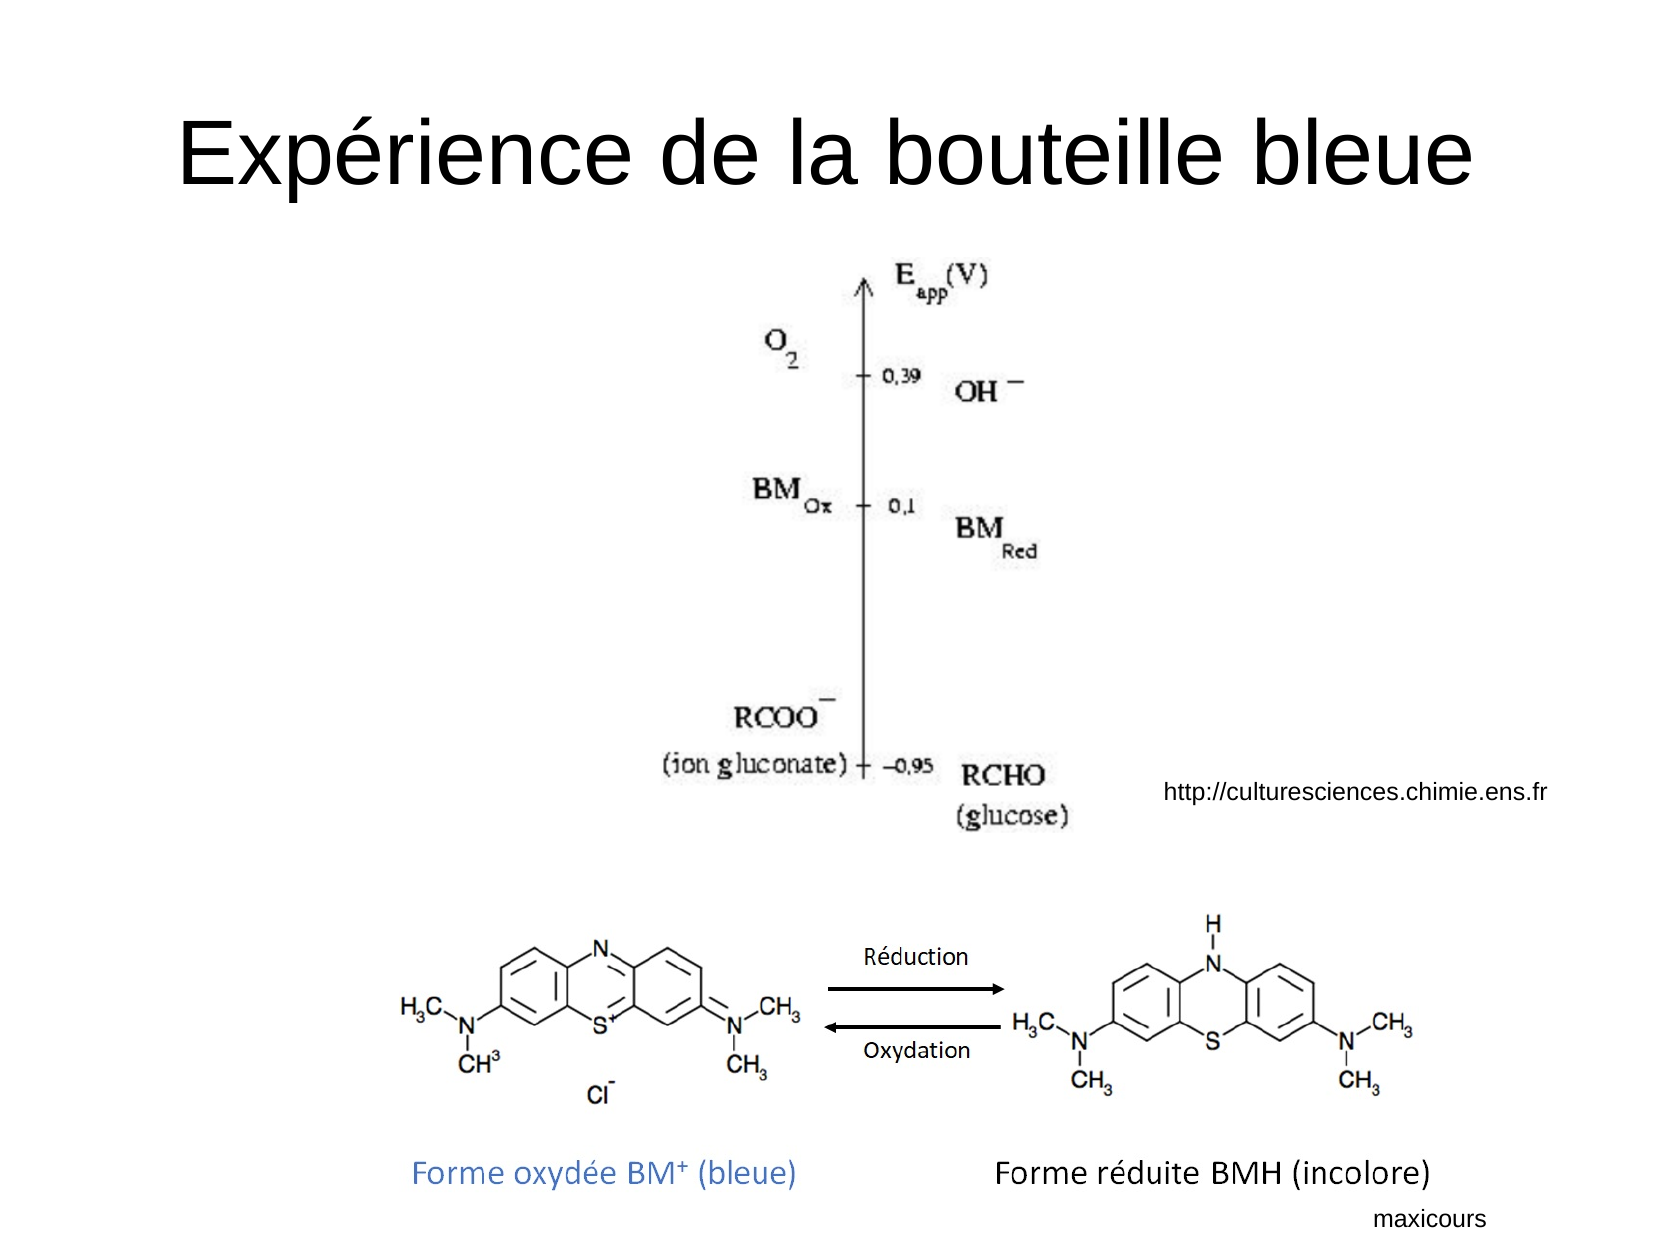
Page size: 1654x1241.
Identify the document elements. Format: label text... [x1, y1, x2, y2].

text_box http://culturesciences.chimie.ens.fr [1149, 769, 1607, 827]
picture [399, 913, 1430, 1193]
picture [661, 256, 1083, 855]
text_box maxicours [1358, 1197, 1548, 1241]
title Expérience de la bouteille bleue [82, 49, 1571, 257]
